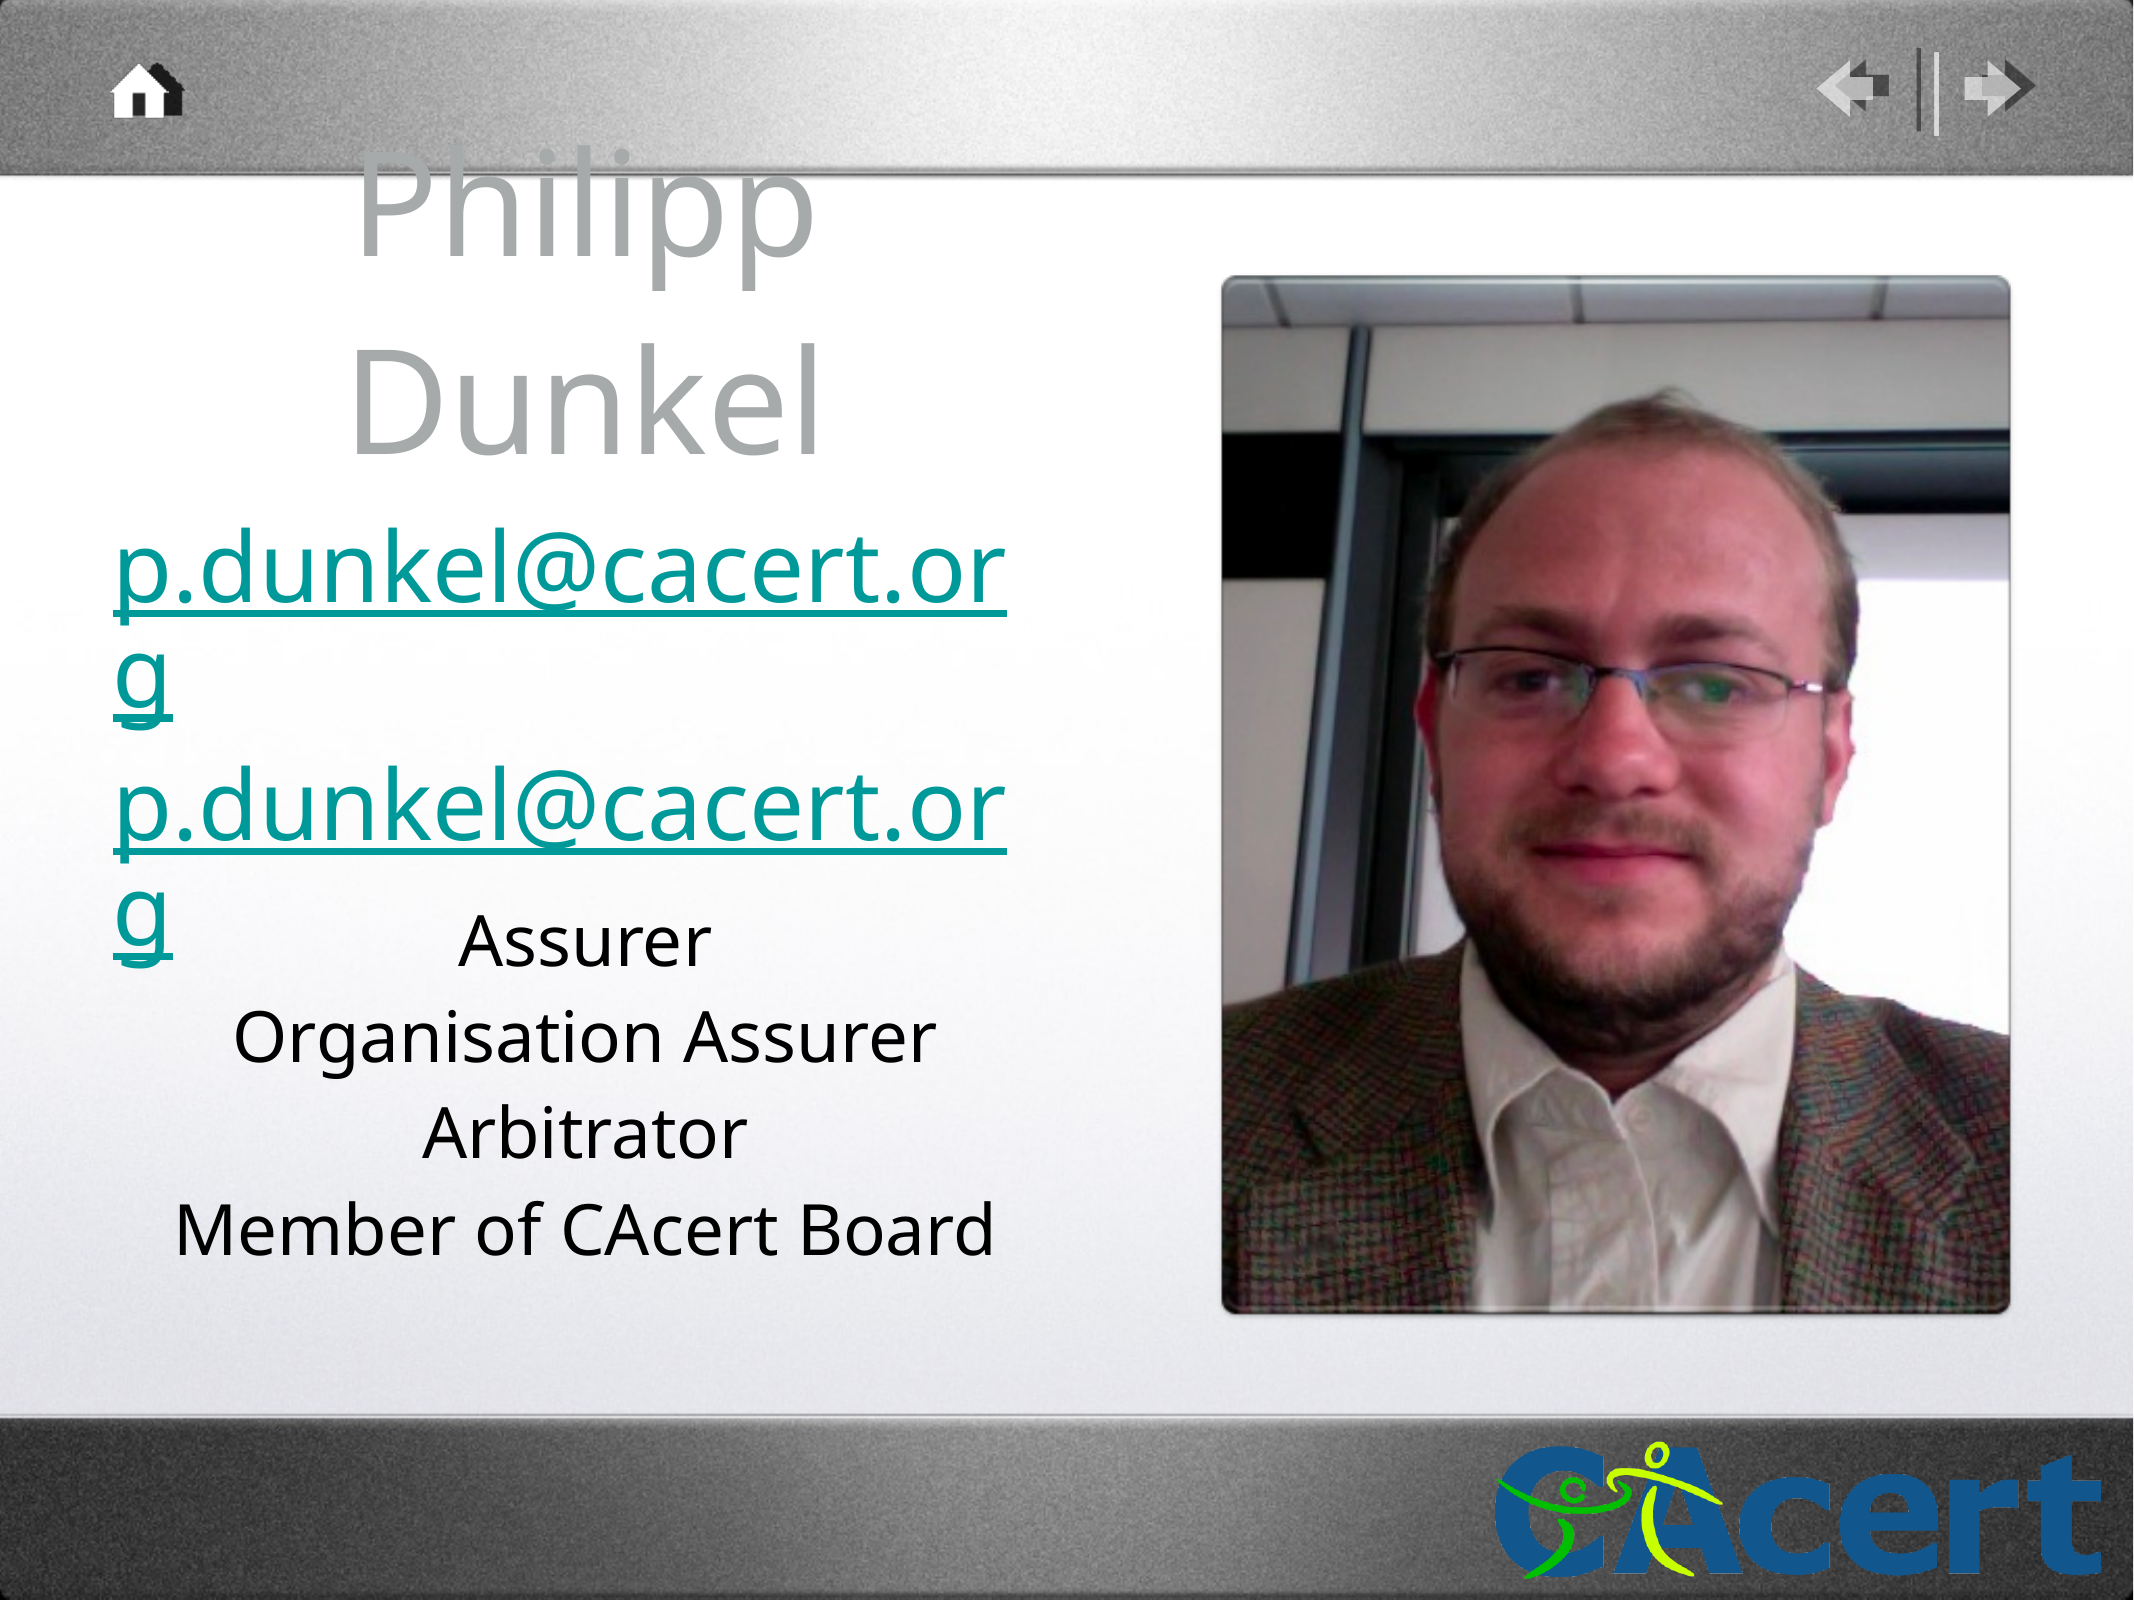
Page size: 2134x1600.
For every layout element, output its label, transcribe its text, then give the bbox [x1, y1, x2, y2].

picture [0, 0, 2134, 1600]
title Philipp Dunkel p.dunkel@cacert.org p.dunkel@cacert.org [104, 231, 1067, 773]
list Assurer Organisation Assurer Arbitrator Member of CAcert Board [104, 785, 1067, 1328]
